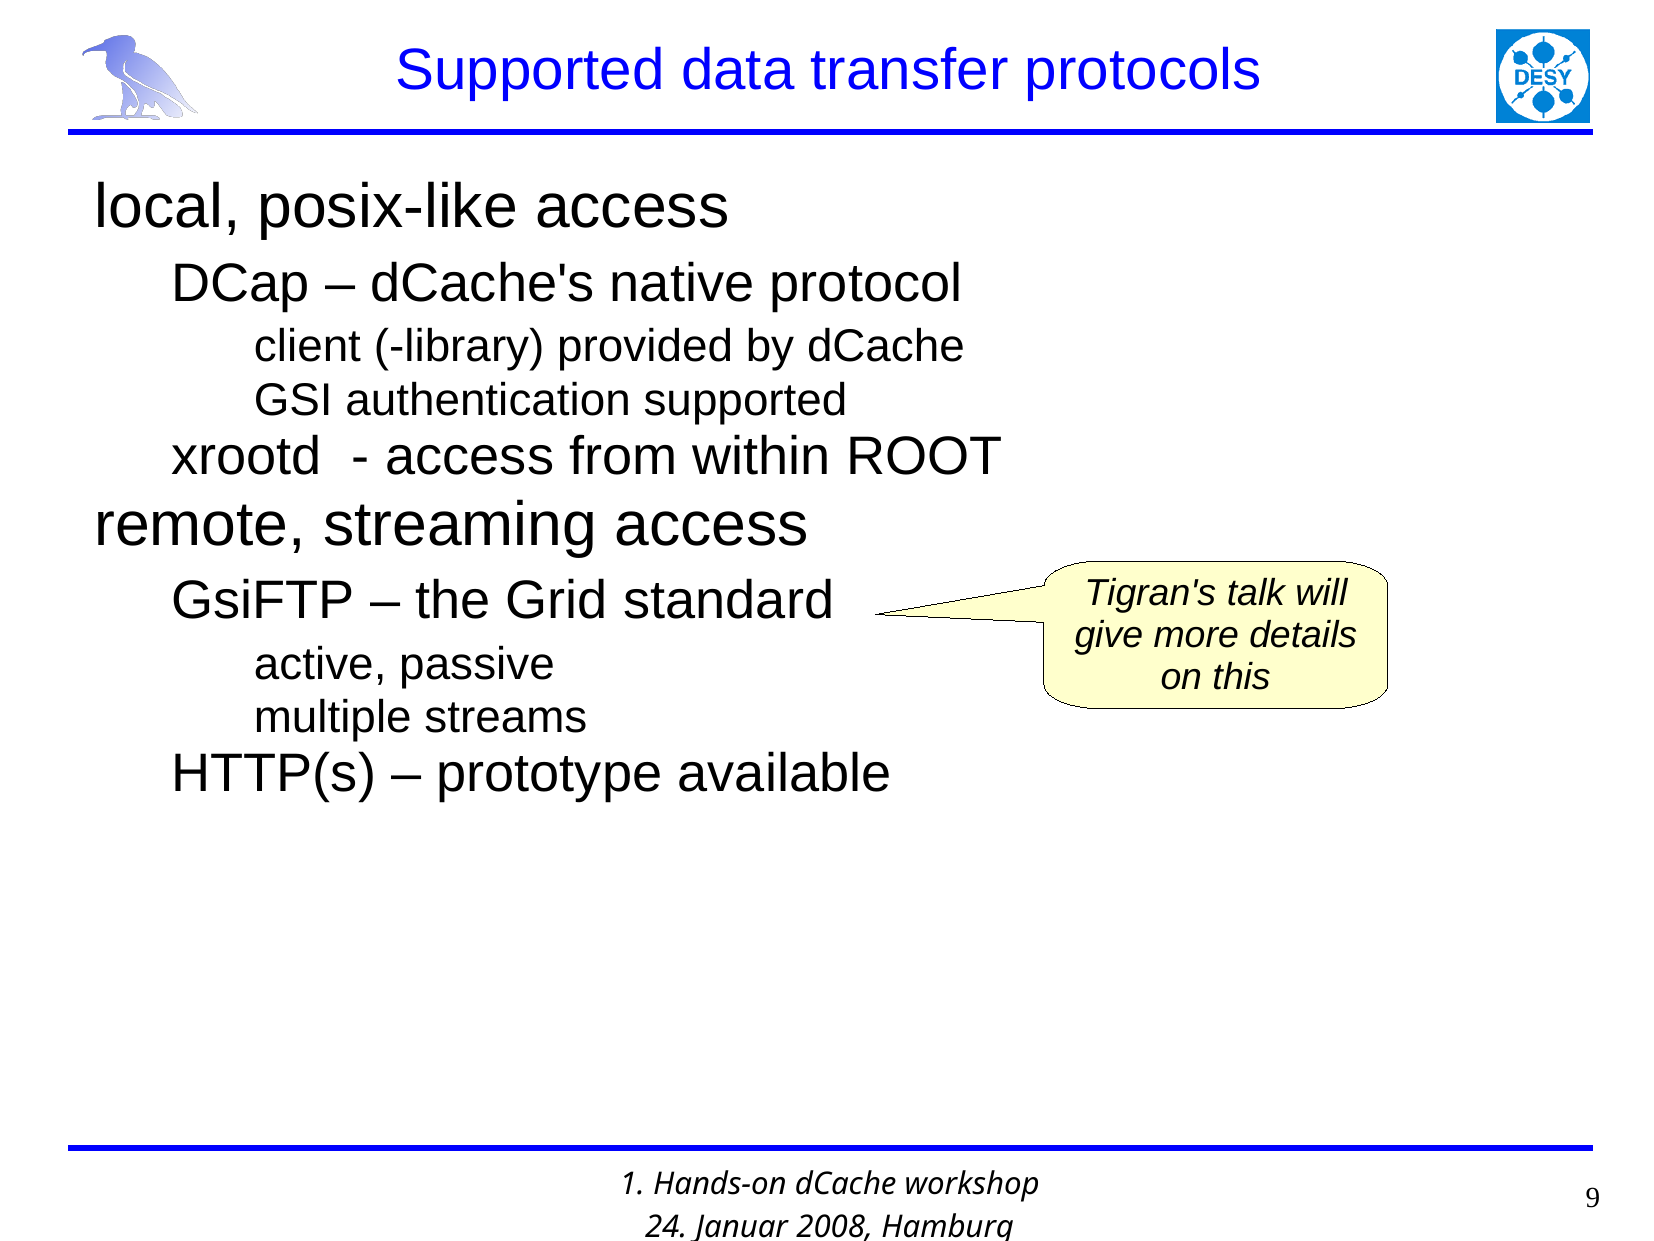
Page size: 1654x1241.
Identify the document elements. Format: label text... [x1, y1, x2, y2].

picture [57, 22, 223, 133]
picture [1496, 29, 1590, 123]
list local, posix-like access DCap – dCache's native protocol client (-library) provided by dCache GSI authentication supported xrootd - access from within ROOT remote, streaming access GsiFTP – the Grid standard active, passive multiple streams HTTP(s) – prototype available [76, 188, 1565, 1008]
text_box Tigran's talk will give more details on this [875, 561, 1388, 709]
title Supported data transfer protocols [236, 19, 1423, 119]
